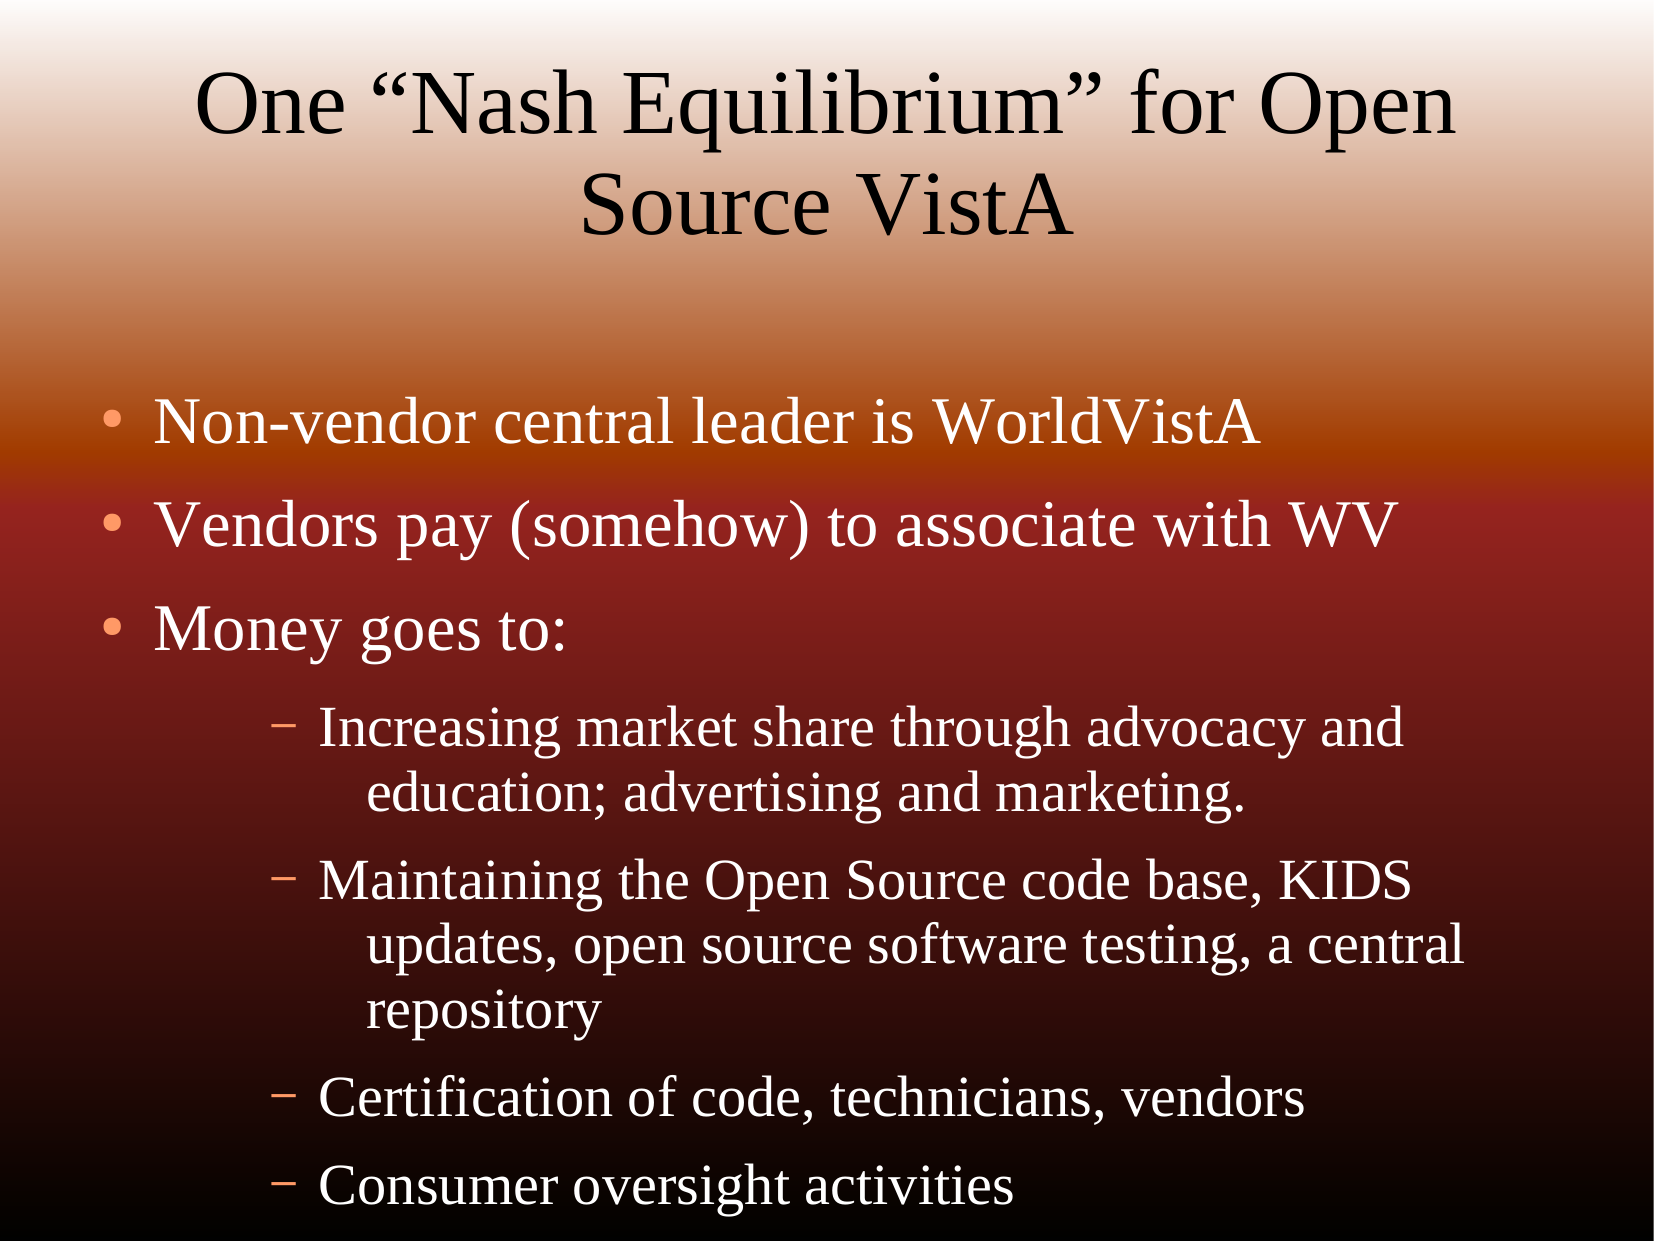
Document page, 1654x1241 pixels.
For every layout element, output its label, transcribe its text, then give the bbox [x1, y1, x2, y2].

picture [0, 0, 1654, 1241]
list Non-vendor central leader is WorldVistA Vendors pay (somehow) to associate with WV Money goes to: Increasing market share through advocacy and education; advertising and marketing. Maintaining the Open Source code base, KIDS updates, open source software testing, a central repository Certification of code, technicians, vendors Consumer oversight activities [82, 383, 1571, 1218]
title One “Nash Equilibrium” for Open Source VistA [82, 51, 1571, 255]
